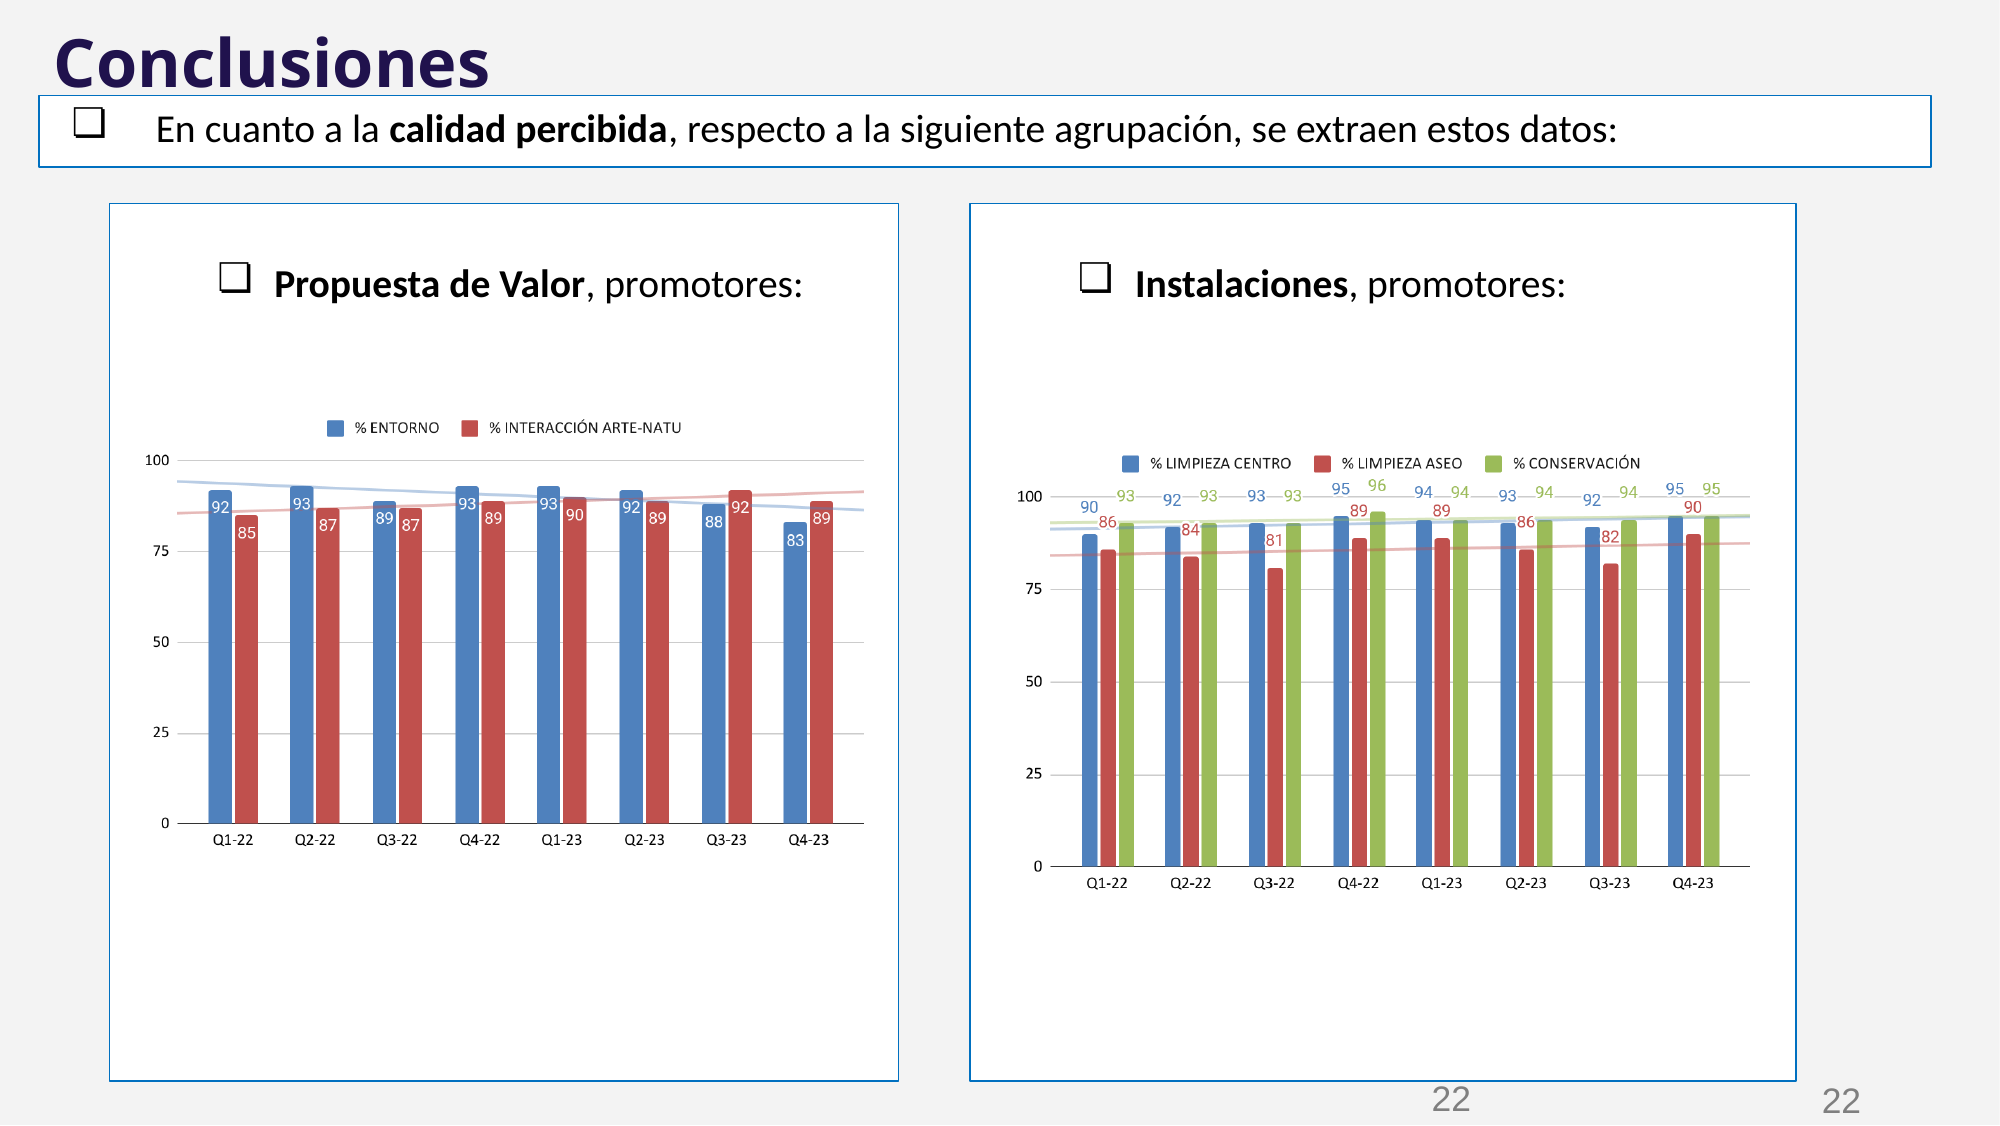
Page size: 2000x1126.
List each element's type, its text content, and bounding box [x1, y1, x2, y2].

text_box Instalaciones, promotores: [970, 203, 1796, 1082]
text_box Conclusiones [53, 0, 1946, 124]
text_box En cuanto a la calidad percibida, respecto a la siguiente agrupación, se extraen estos datos: [38, 95, 1931, 168]
text_box Propuesta de Valor, promotores: [109, 203, 899, 1082]
picture [120, 396, 888, 872]
picture [992, 431, 1774, 916]
text_box <number> [1413, 1067, 1881, 1126]
